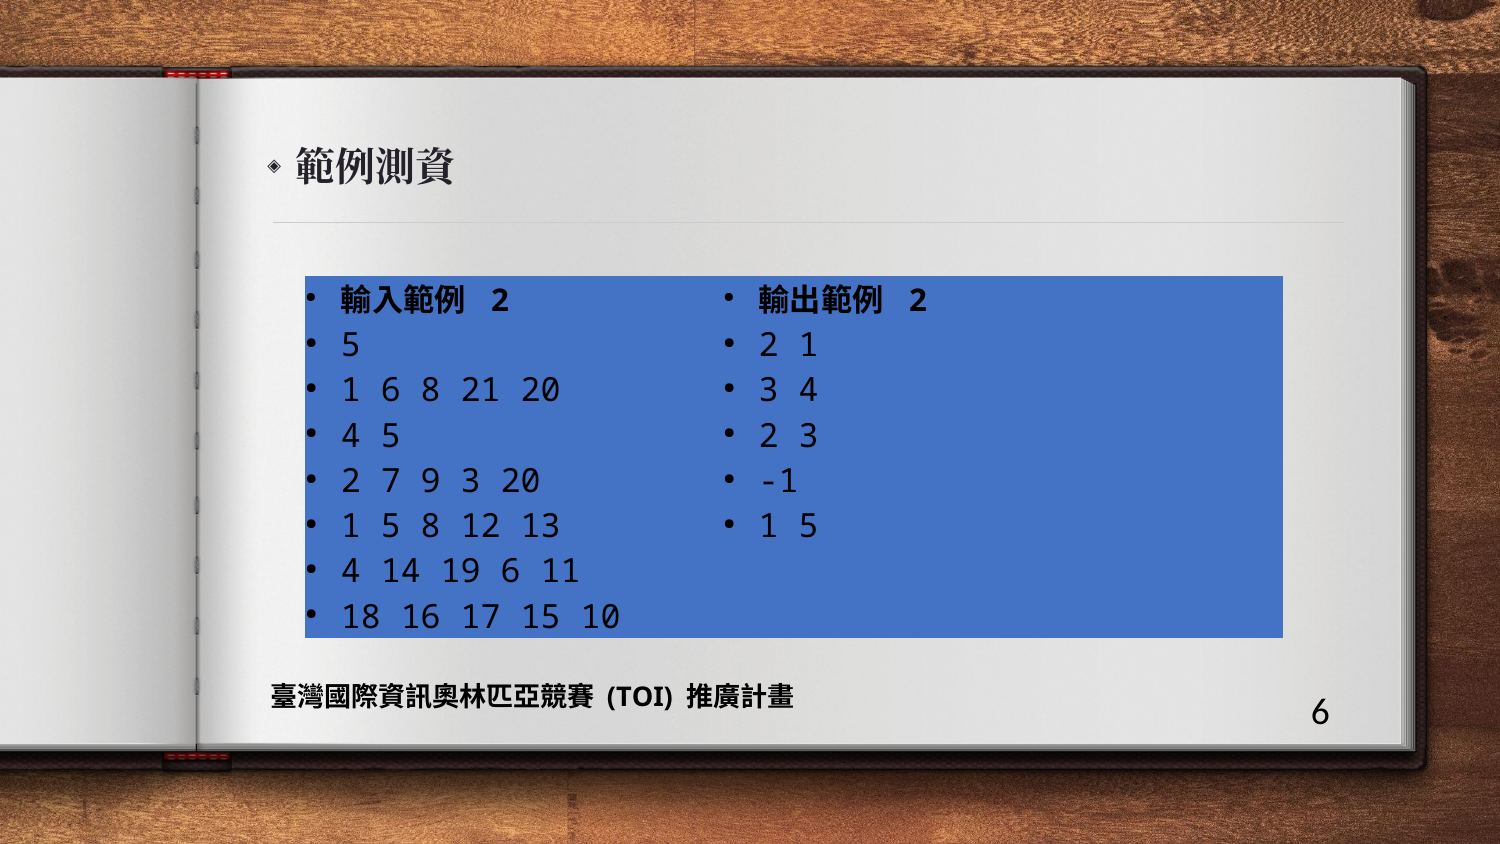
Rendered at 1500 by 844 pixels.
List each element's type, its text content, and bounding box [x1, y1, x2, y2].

list 範例測資 [252, 126, 1194, 205]
text_box 6 [1295, 672, 1386, 737]
table_header 輸入範例 2 5 1 6 8 21 20 4 5 2 7 9 3 20 1 5 8 12 13 4 14 19 6 11 18 16 17 15 10 [305, 276, 723, 638]
table_header 輸出範例 2 2 1 3 4 2 3 -1 1 5 [723, 276, 1283, 638]
